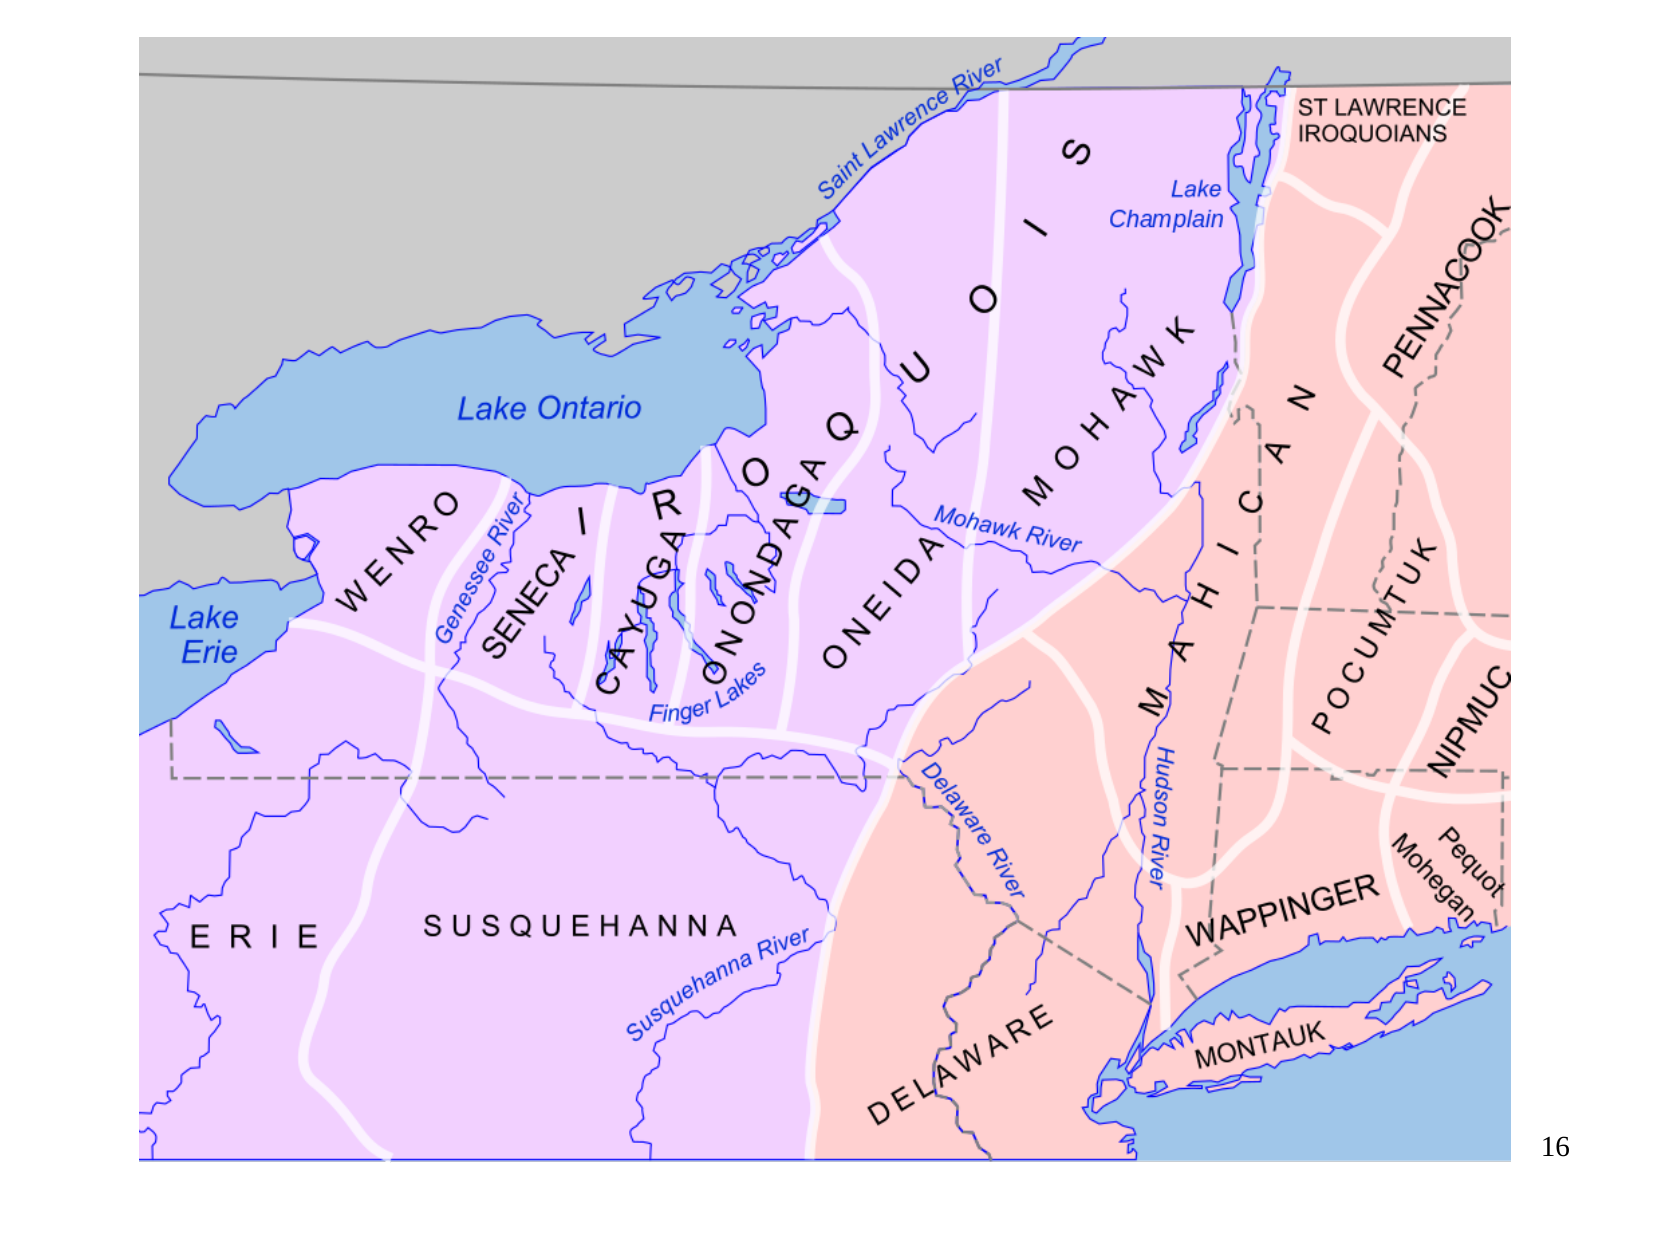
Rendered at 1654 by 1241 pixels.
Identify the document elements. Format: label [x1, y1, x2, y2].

picture [139, 37, 1511, 1163]
